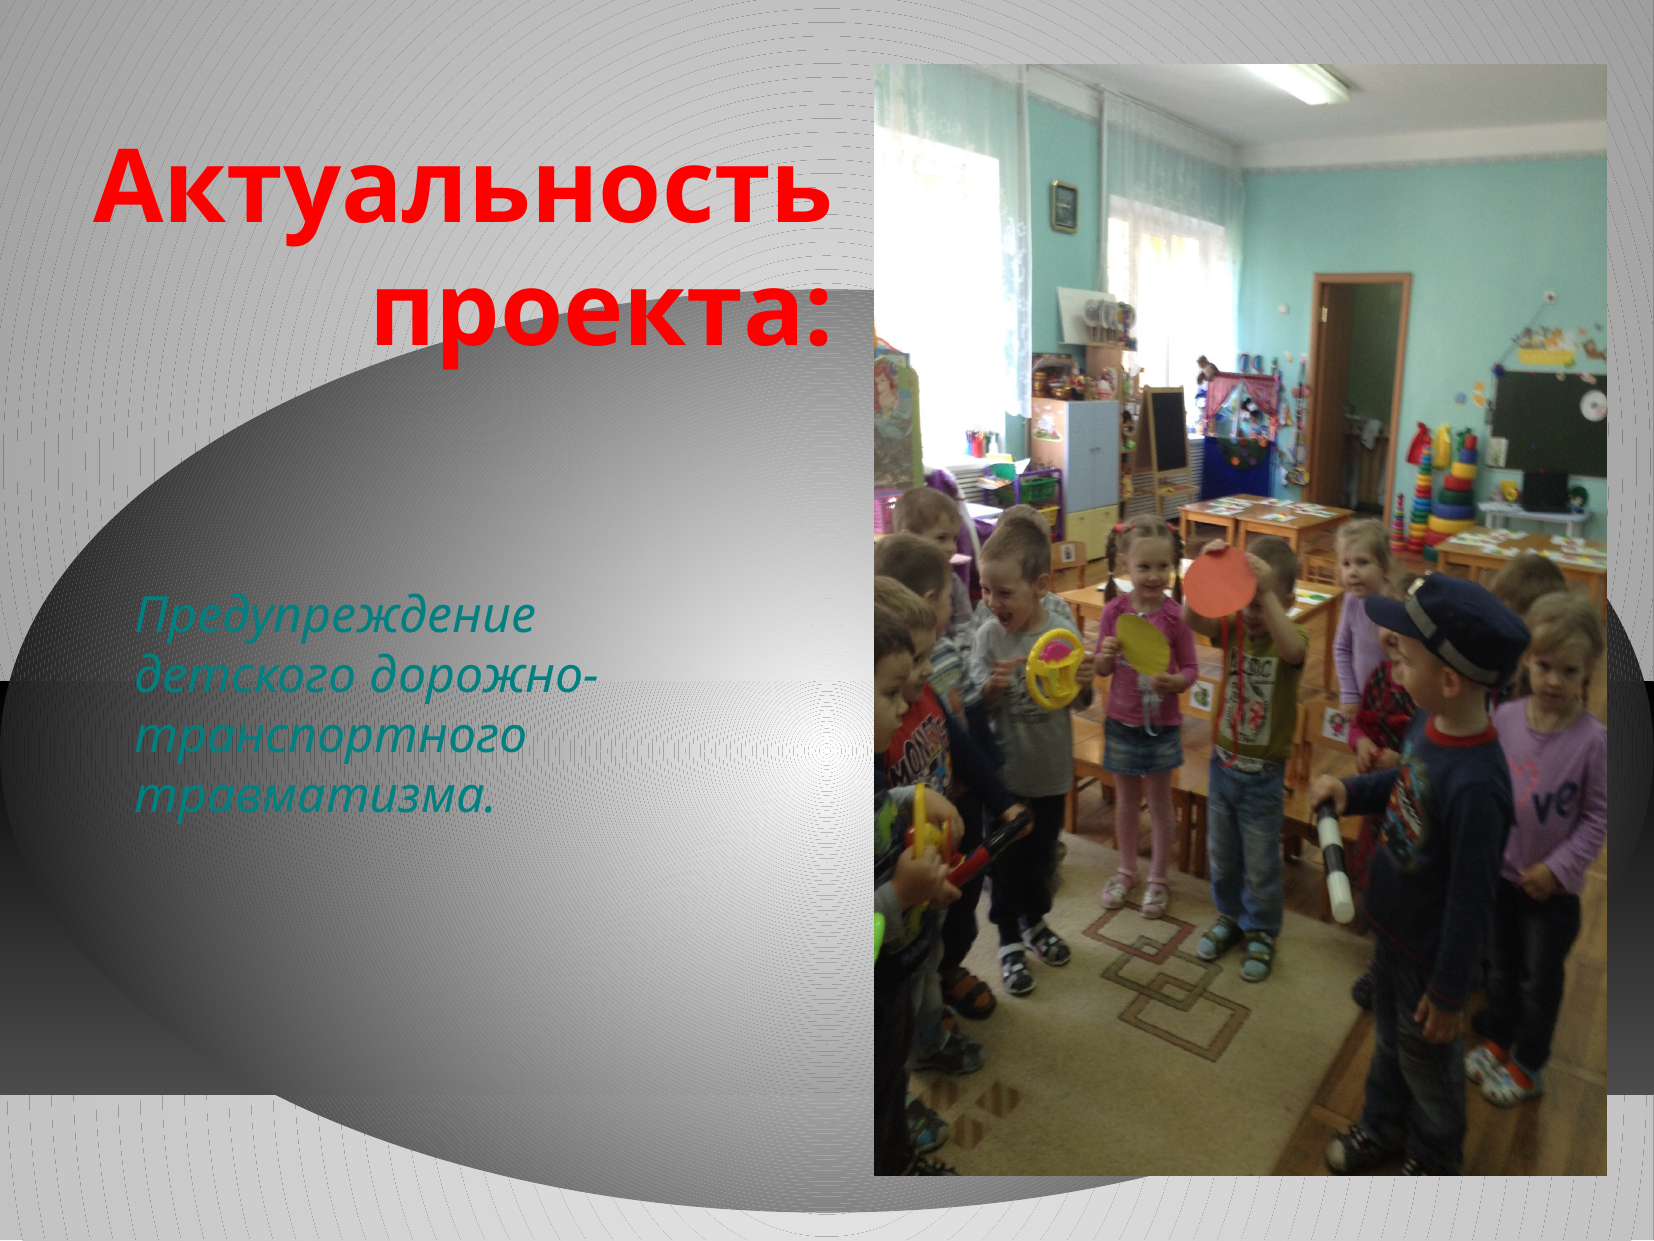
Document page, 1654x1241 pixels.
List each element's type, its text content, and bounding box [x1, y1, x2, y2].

title Актуальность проекта: [0, 112, 851, 377]
picture [874, 64, 1607, 1176]
subtitle Предупреждение детского дорожно-транспортного травматизма. [118, 572, 756, 832]
